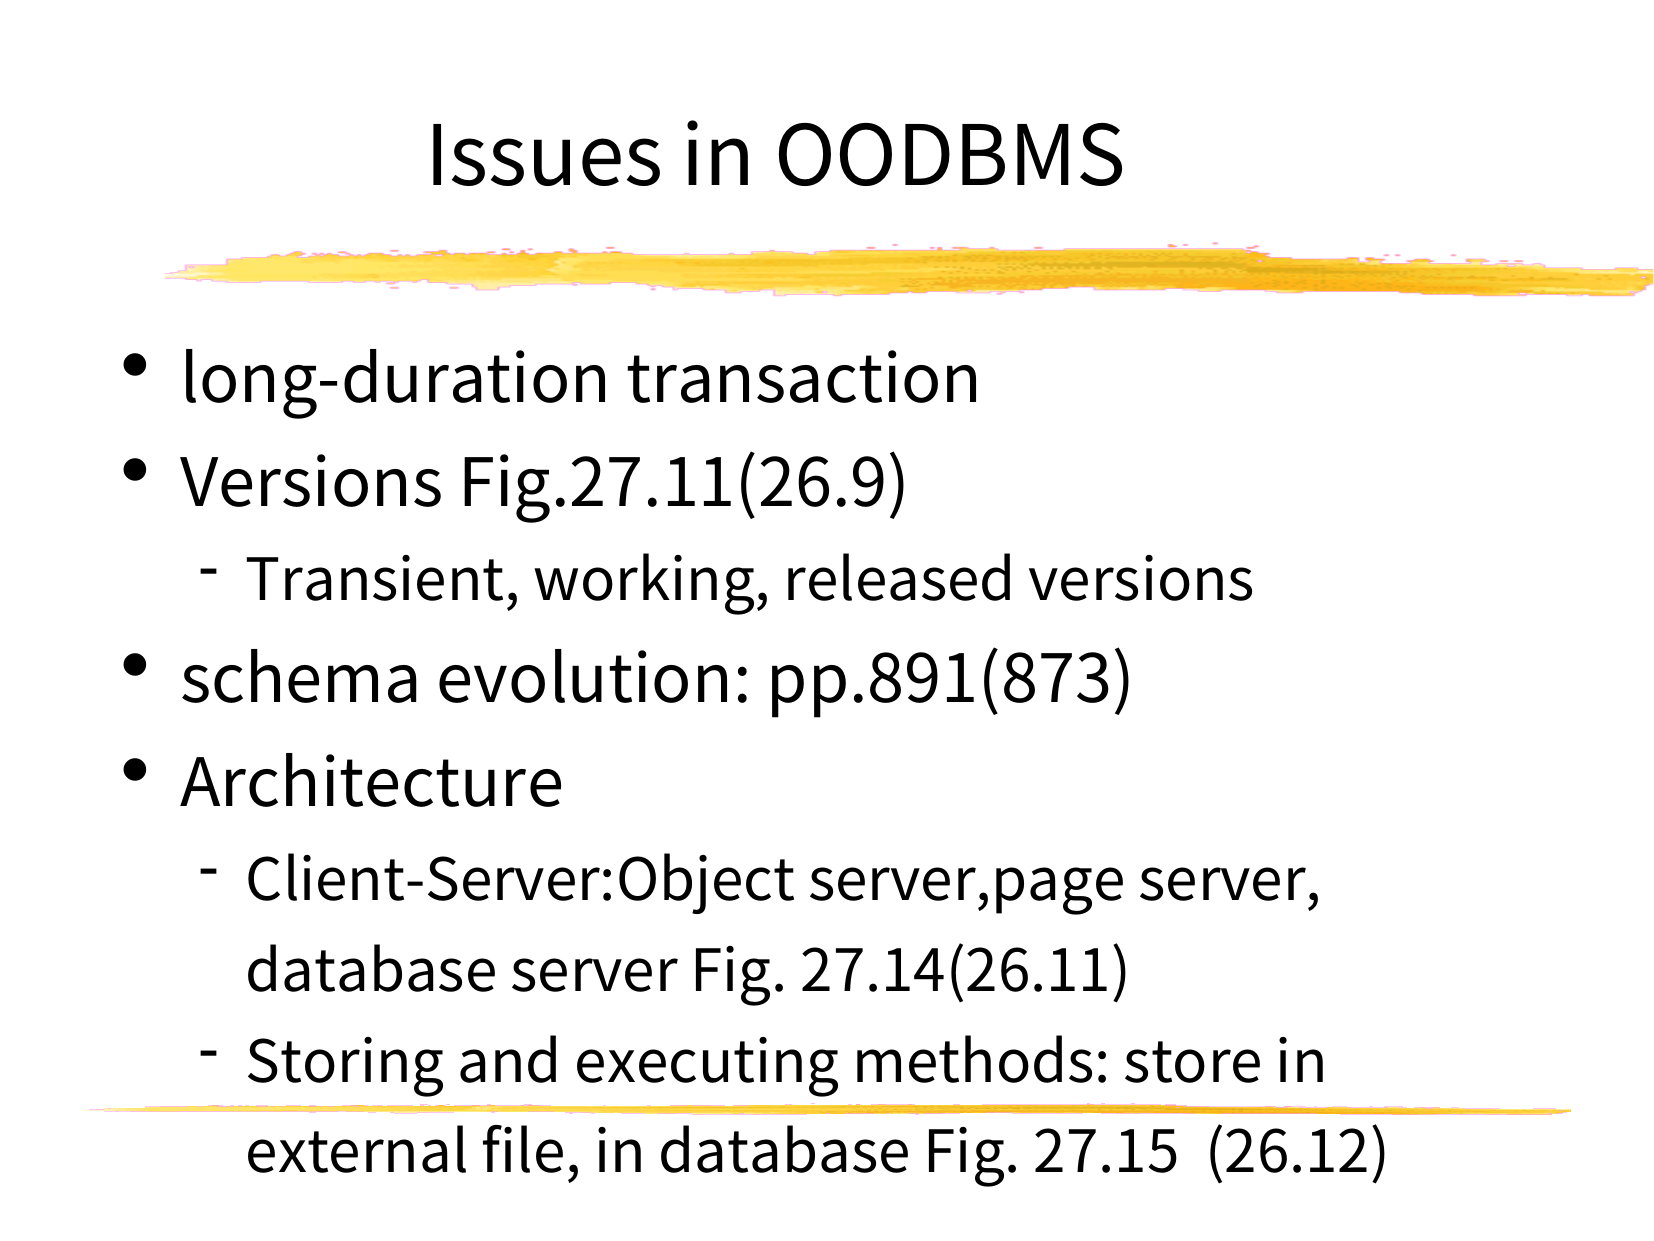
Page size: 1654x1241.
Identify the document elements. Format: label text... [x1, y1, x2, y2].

list long-duration transaction Versions Fig.27.11(26.9) Transient, working, released versions schema evolution: pp.891(873) Architecture Client-Server:Object server,page server, database server Fig. 27.14(26.11) Storing and executing methods: store in external file, in database Fig. 27.15 (26.12) [124, 316, 1530, 1062]
picture [82, 1102, 1571, 1117]
title Issues in OODBMS [73, 39, 1479, 249]
picture [165, 237, 1654, 308]
